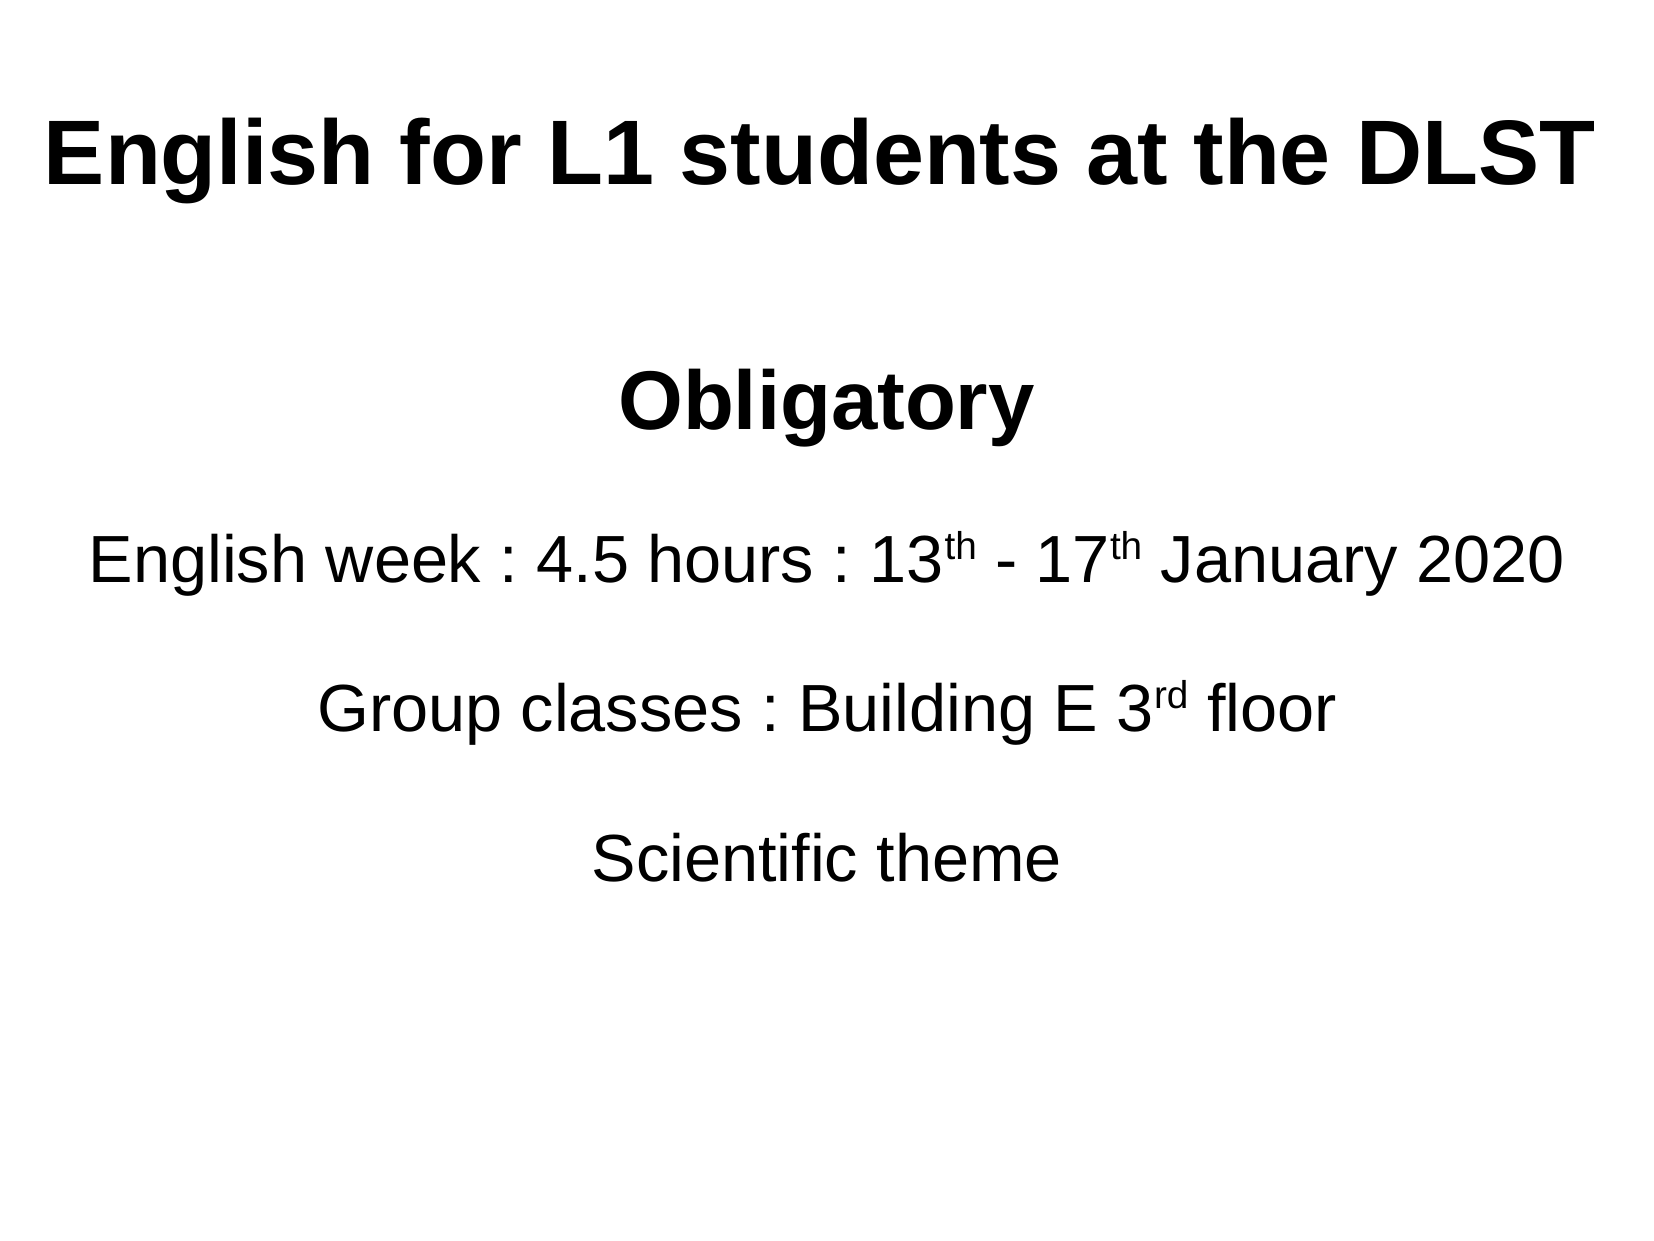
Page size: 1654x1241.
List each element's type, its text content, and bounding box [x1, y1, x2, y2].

title English for L1 students at the DLST [35, 49, 1607, 257]
subtitle Obligatory English week : 4.5 hours : 13th - 17th January 2020 Group classes : Building E 3rd floor Scientific theme [82, 290, 1571, 1109]
